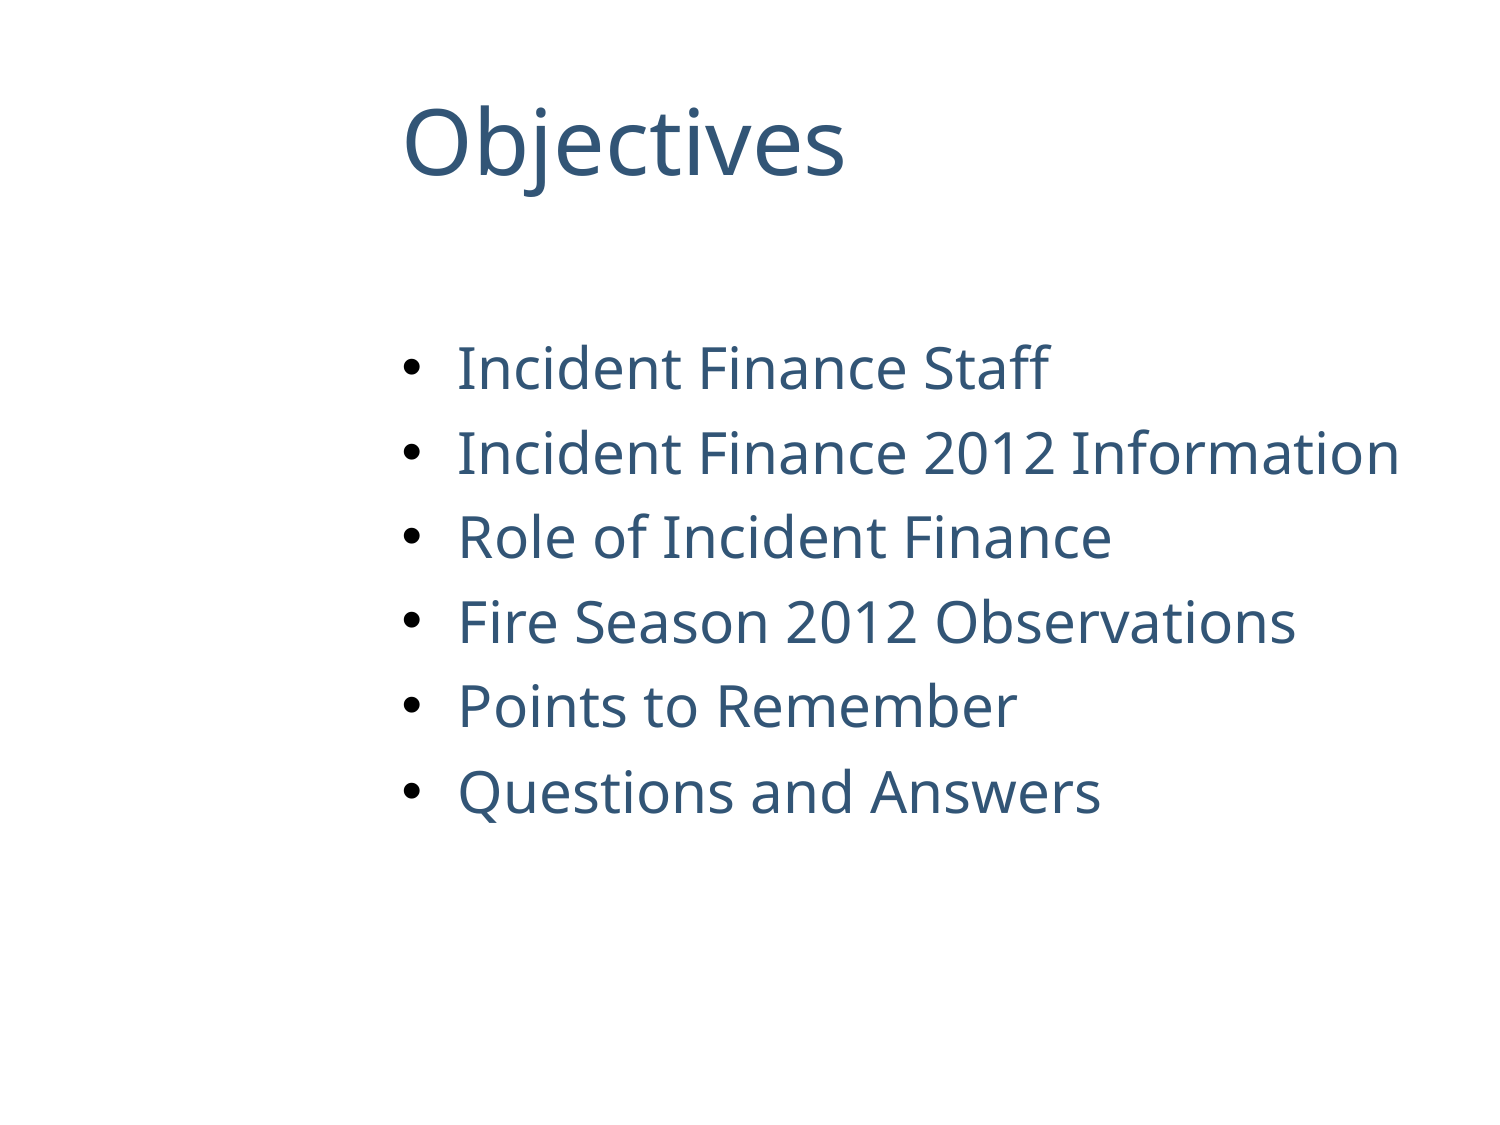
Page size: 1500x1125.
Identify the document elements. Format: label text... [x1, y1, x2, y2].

title Objectives [386, 45, 1426, 233]
list Incident Finance Staff Incident Finance 2012 Information Role of Incident Finance Fire Season 2012 Observations Points to Remember Questions and Answers [386, 323, 1426, 1067]
